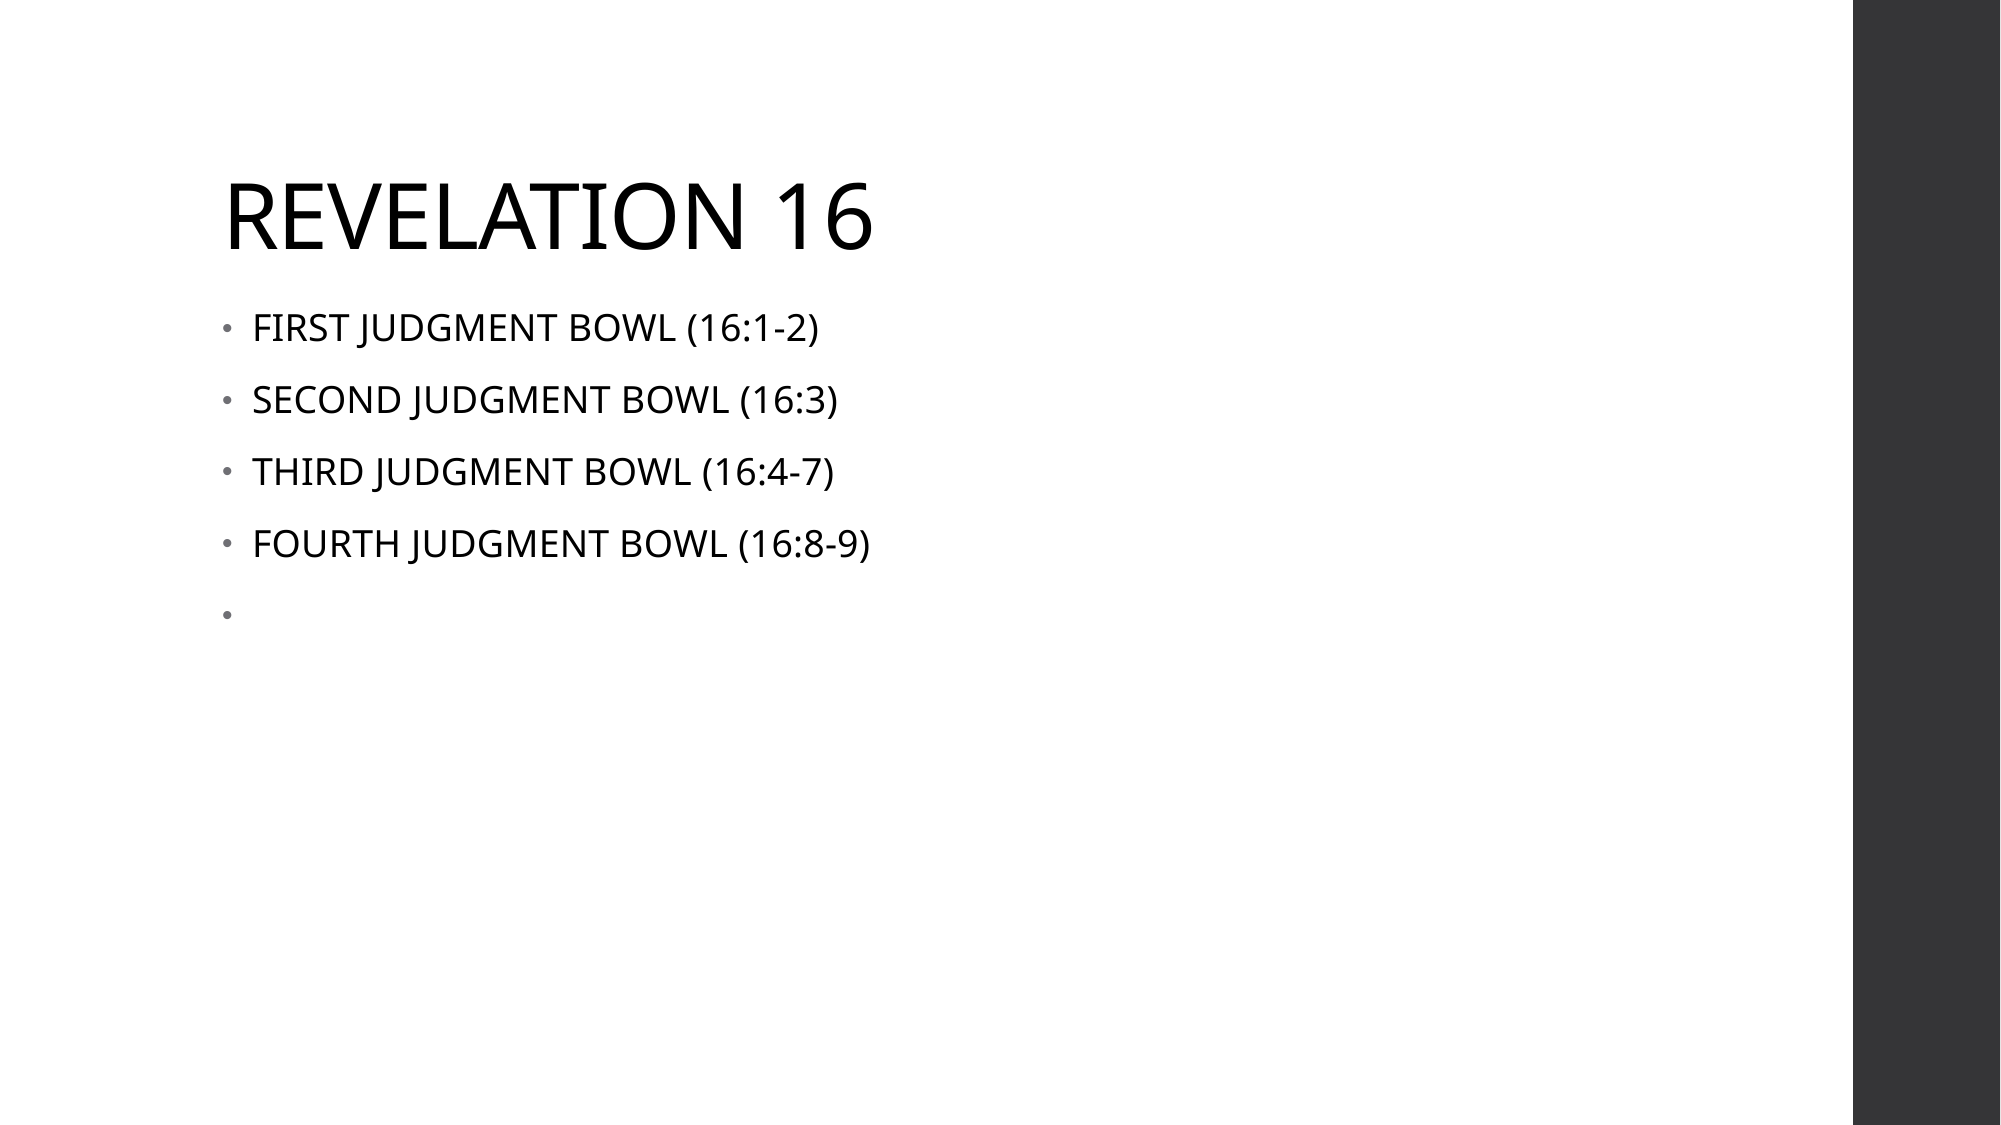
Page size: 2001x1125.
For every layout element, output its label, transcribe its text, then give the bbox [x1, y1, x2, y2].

list FIRST JUDGMENT BOWL (16:1-2) SECOND JUDGMENT BOWL (16:3) THIRD JUDGMENT BOWL (16:4-7) FOURTH JUDGMENT BOWL (16:8-9) [206, 299, 1617, 1014]
title REVELATION 16 [206, 60, 1797, 278]
